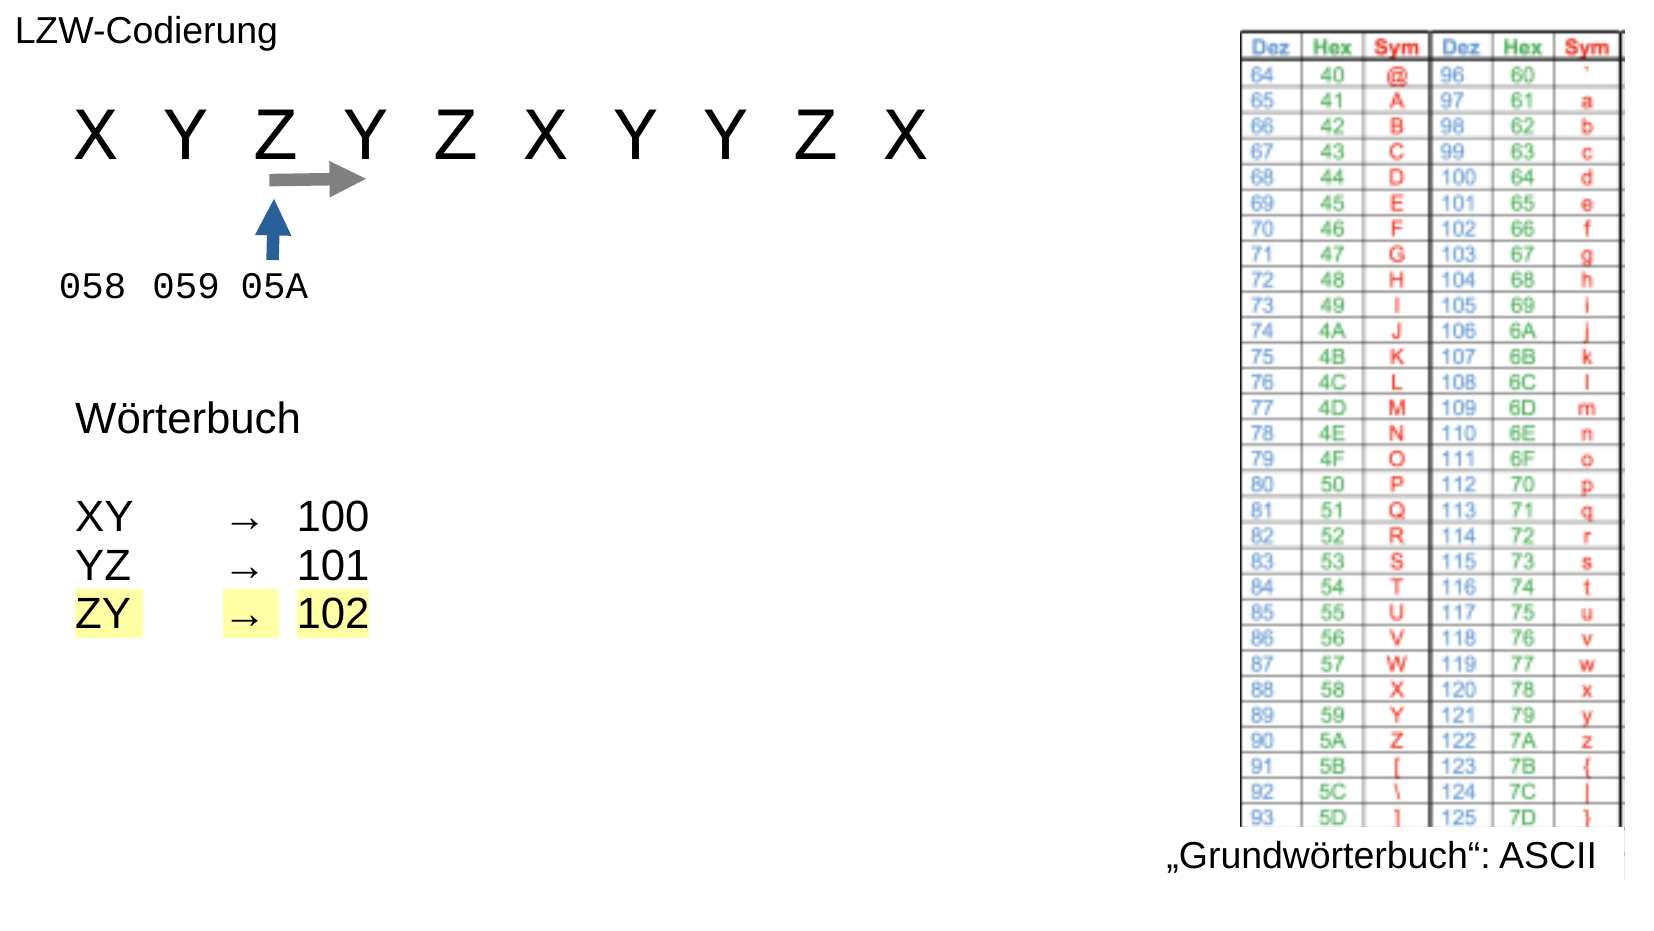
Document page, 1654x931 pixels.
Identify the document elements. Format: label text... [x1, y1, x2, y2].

text_box X Y Z Y Z X Y Y Z X [59, 89, 975, 190]
text_box „Grundwörterbuch“: ASCII [1151, 826, 1625, 886]
picture [1240, 29, 1625, 826]
text_box LZW-Codierung [0, 2, 1241, 60]
text_box 058 [44, 259, 148, 318]
text_box 059 [148, 259, 242, 318]
text_box Wörterbuch XY → 100 YZ → 101 ZY → 102 [60, 386, 465, 646]
text_box 05A [225, 260, 330, 318]
